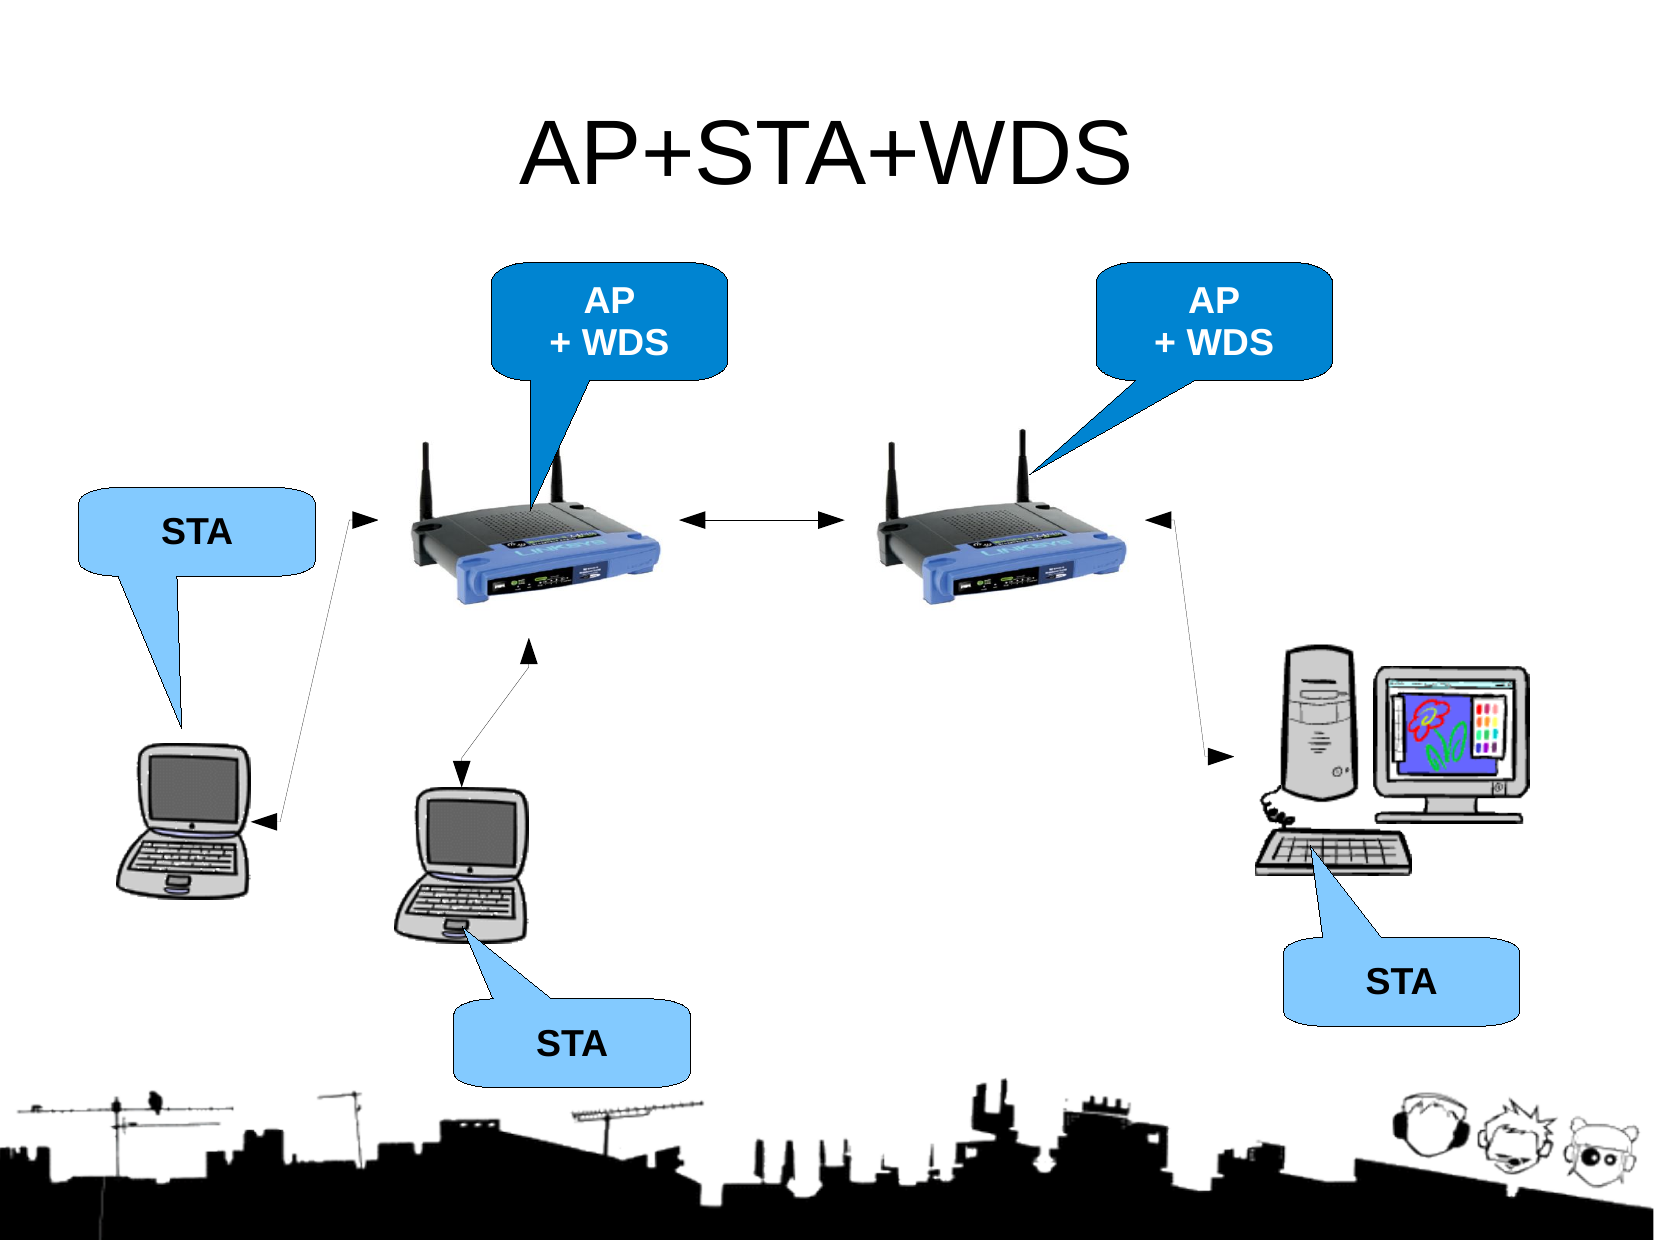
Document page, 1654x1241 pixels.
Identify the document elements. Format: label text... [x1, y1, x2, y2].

picture [844, 402, 1145, 638]
text_box AP + WDS [1029, 262, 1333, 475]
picture [394, 787, 529, 944]
picture [1234, 637, 1530, 876]
text_box STA [78, 487, 316, 729]
picture [116, 743, 251, 901]
text_box AP + WDS [491, 262, 728, 511]
title AP+STA+WDS [82, 56, 1571, 250]
text_box STA [453, 926, 691, 1088]
text_box STA [1283, 845, 1520, 1027]
picture [378, 402, 679, 638]
picture [0, 1077, 1654, 1240]
